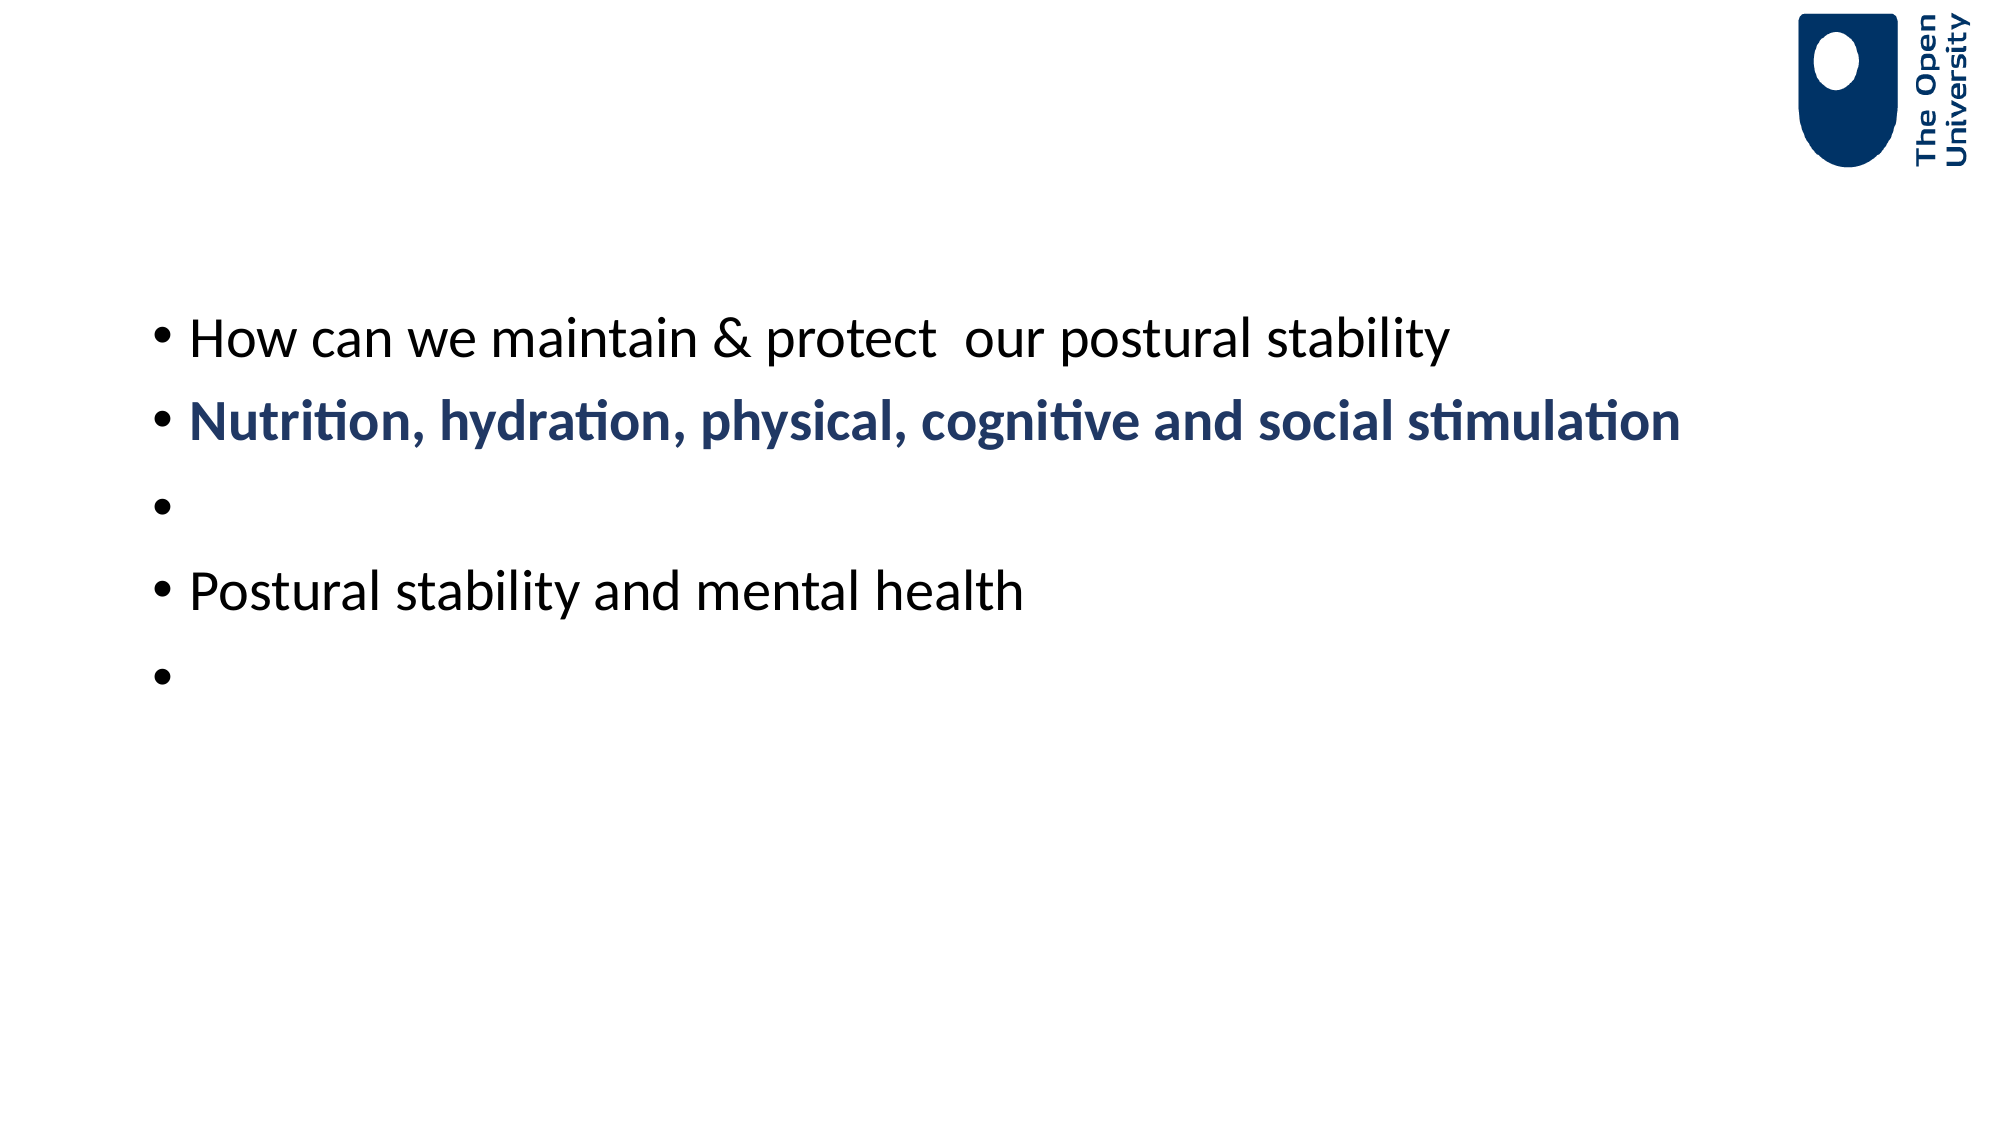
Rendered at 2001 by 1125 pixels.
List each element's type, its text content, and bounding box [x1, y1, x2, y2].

list How can we maintain & protect our postural stability Nutrition, hydration, physical, cognitive and social stimulation Postural stability and mental health [137, 299, 1863, 1014]
picture [1797, 10, 1971, 170]
